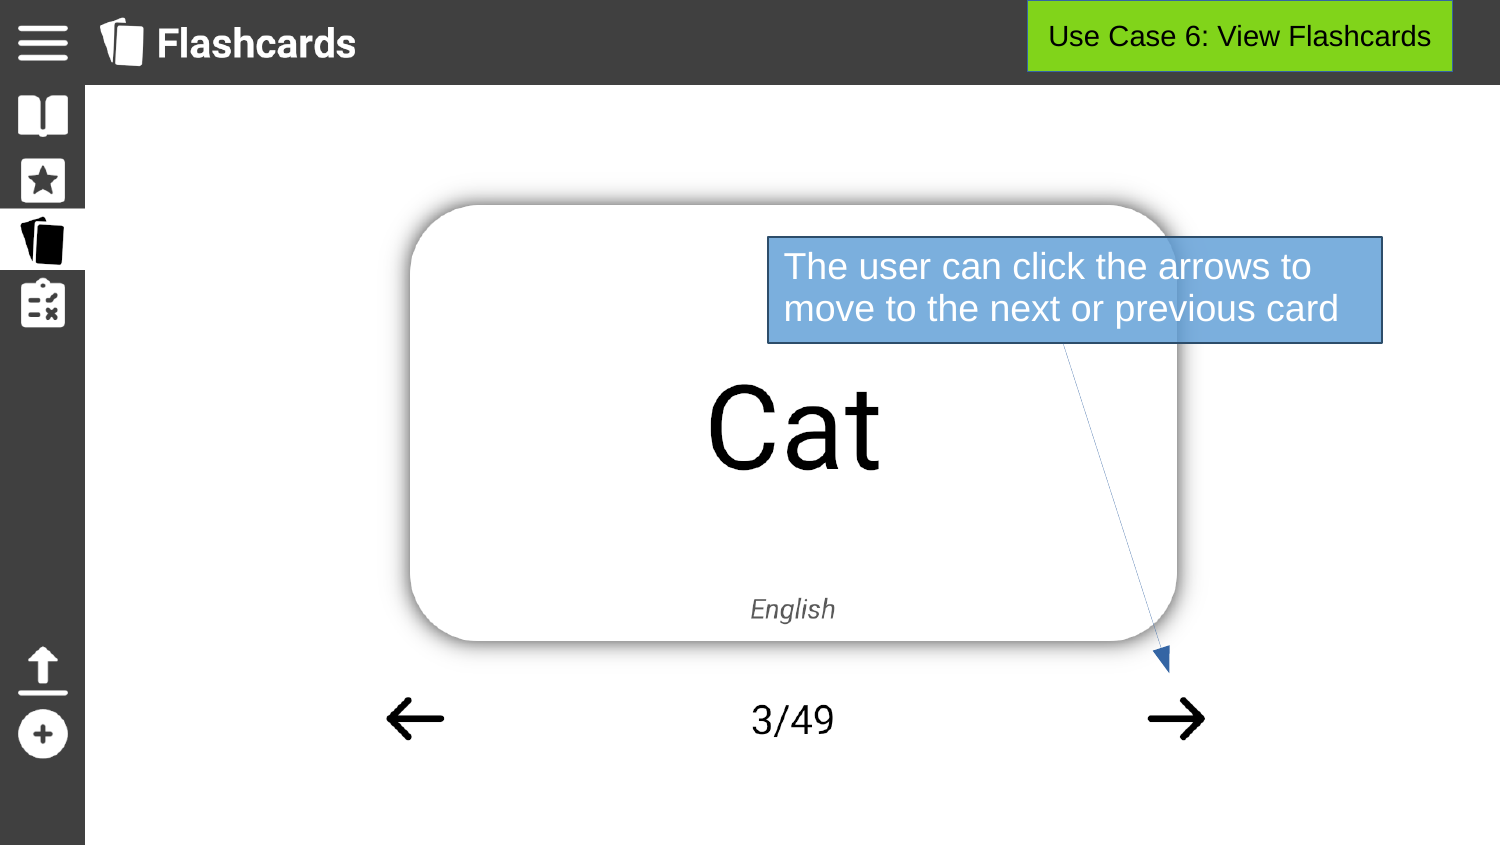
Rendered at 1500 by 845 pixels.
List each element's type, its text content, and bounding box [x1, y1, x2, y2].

text_box The user can click the arrows to move to the next or previous card [767, 236, 1382, 344]
picture [0, 0, 1500, 845]
text_box Use Case 6: View Flashcards [1027, 0, 1453, 72]
